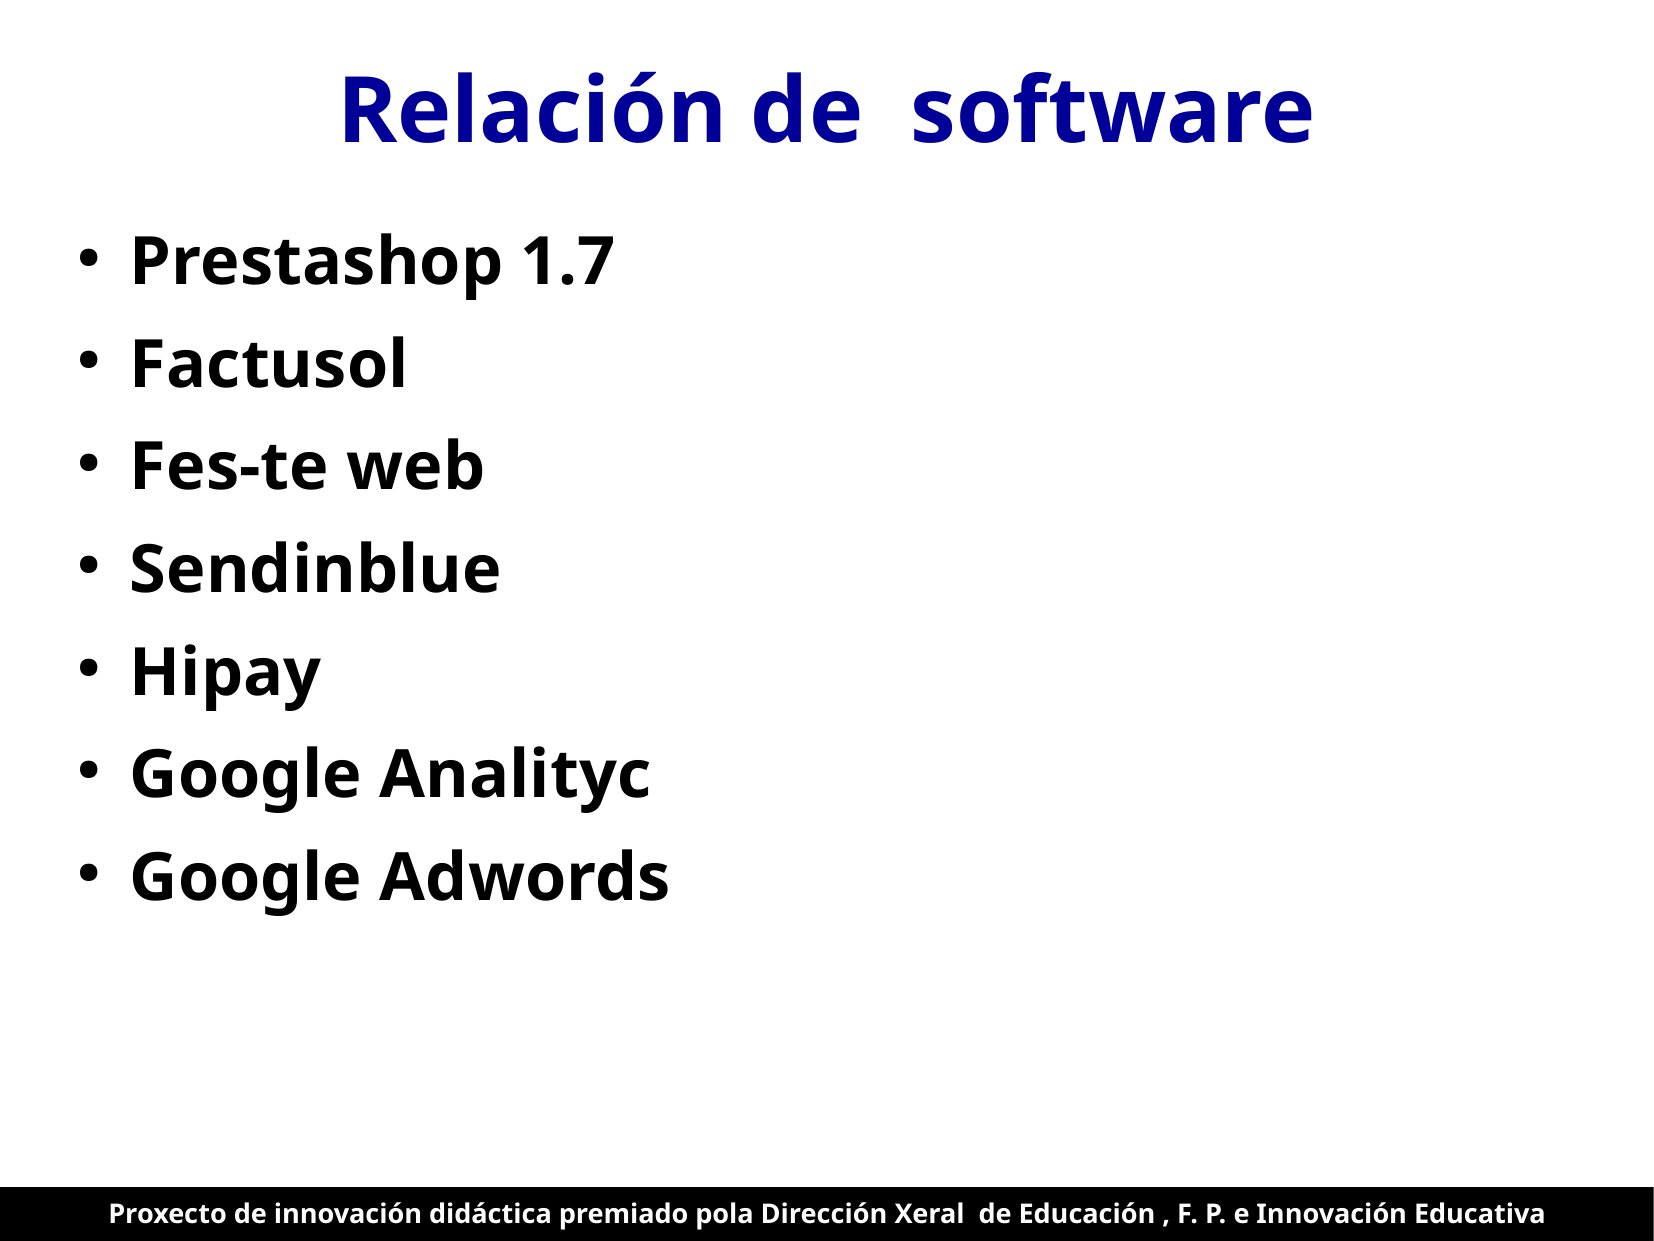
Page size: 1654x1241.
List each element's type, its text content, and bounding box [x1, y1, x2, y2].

list Prestashop 1.7 Factusol Fes-te web Sendinblue Hipay Google Analityc Google Adwords [59, 213, 1595, 1025]
title Relación de software [59, 42, 1595, 173]
